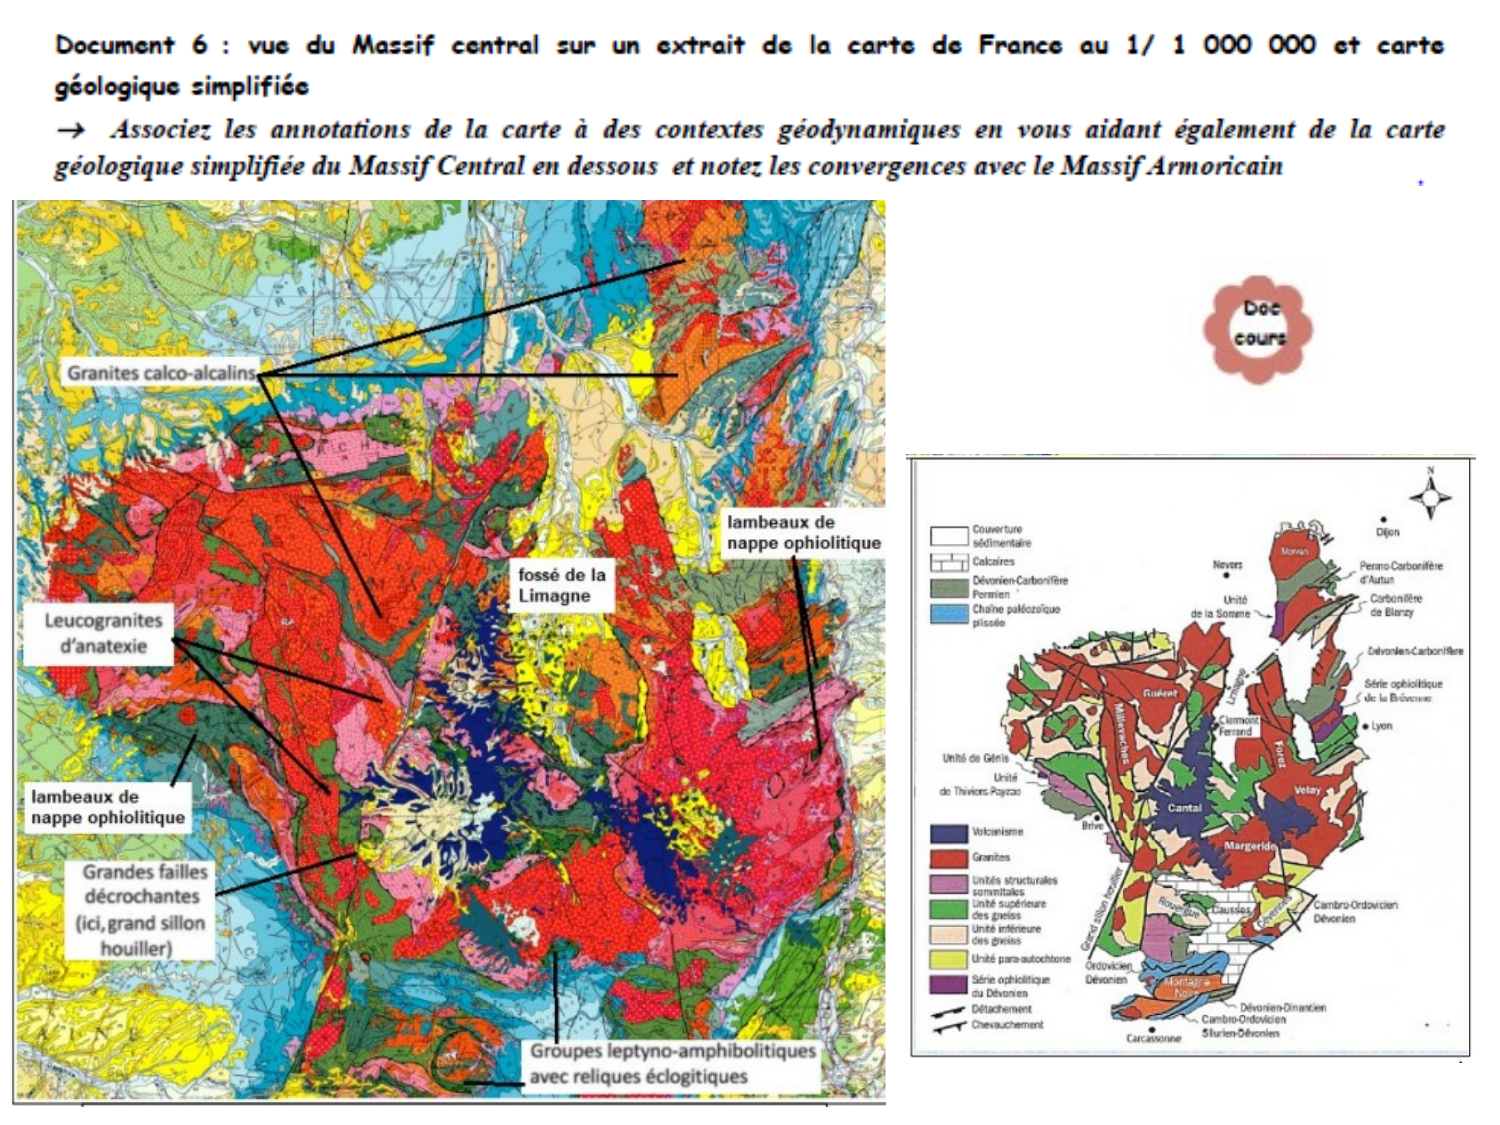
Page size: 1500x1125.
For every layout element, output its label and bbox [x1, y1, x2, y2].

picture [906, 454, 1476, 1063]
picture [20, 22, 1465, 186]
picture [1169, 259, 1362, 413]
picture [11, 200, 886, 1107]
